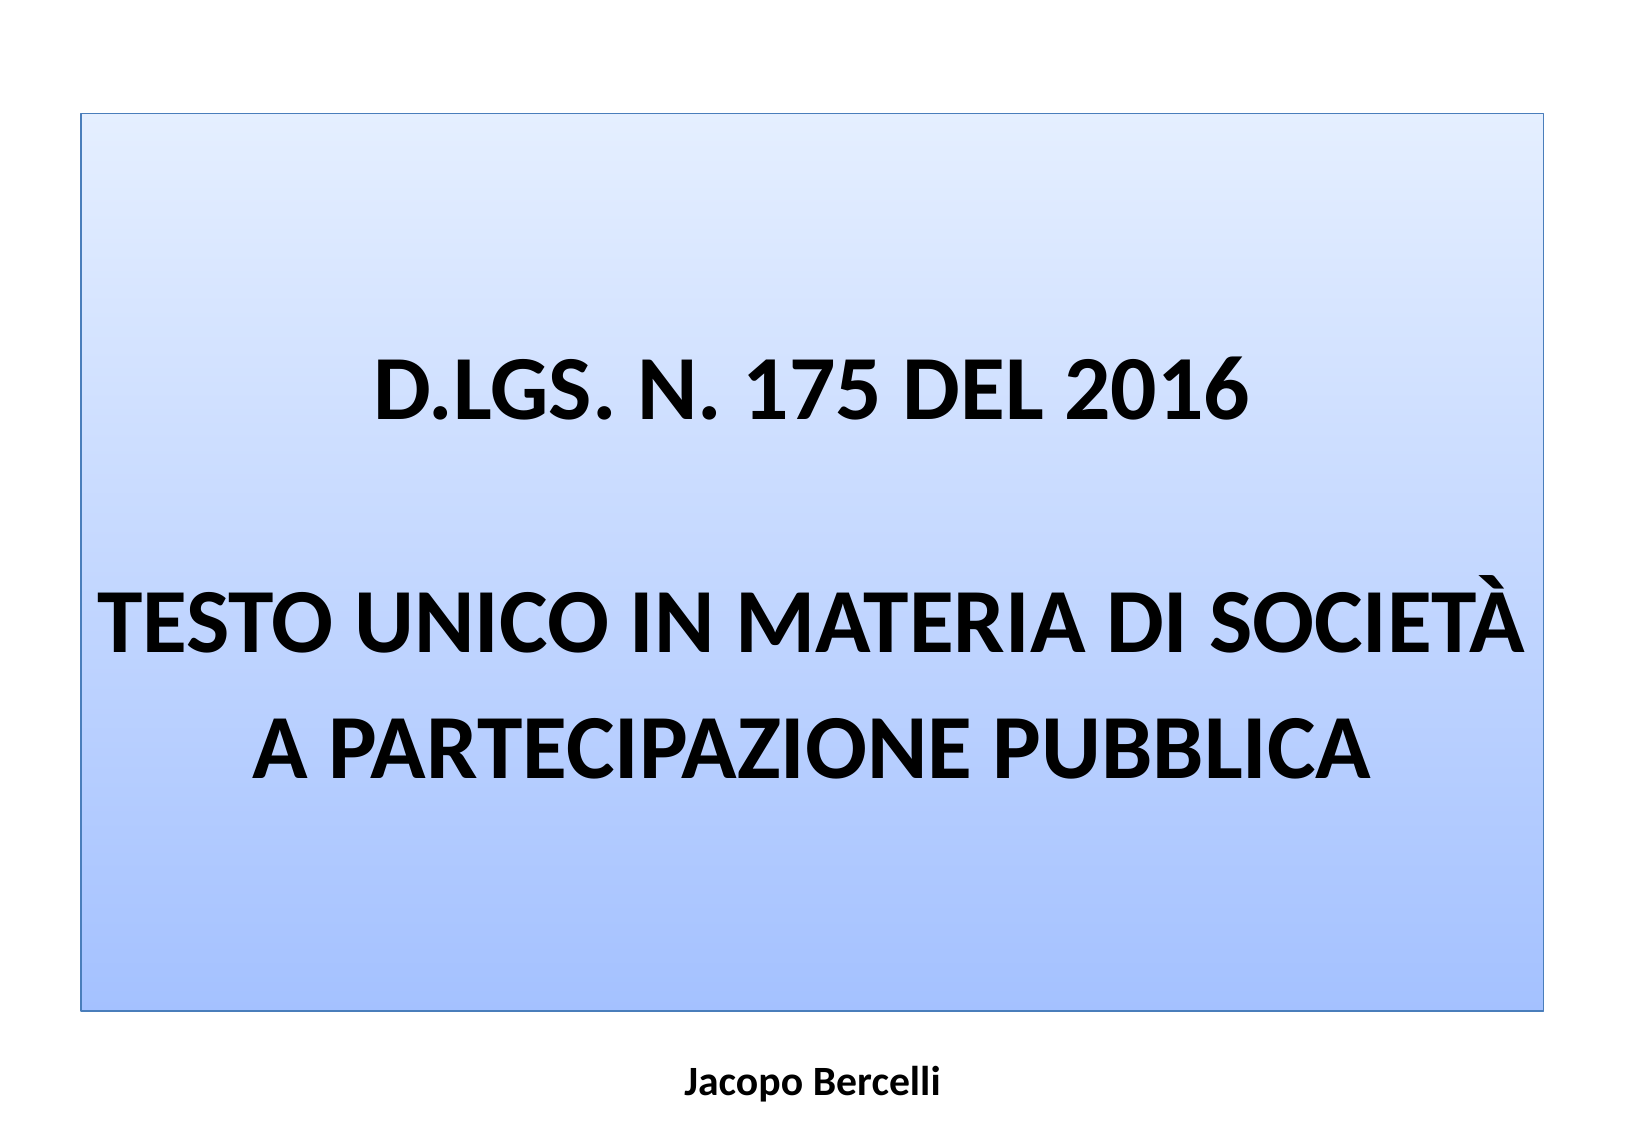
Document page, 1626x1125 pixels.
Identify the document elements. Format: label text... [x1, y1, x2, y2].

text_box Jacopo Bercelli [633, 1046, 992, 1112]
text_box D.LGS. N. 175 DEL 2016 TESTO UNICO IN MATERIA DI SOCIETÀ A PARTECIPAZIONE PUBBLICA [81, 113, 1544, 1012]
